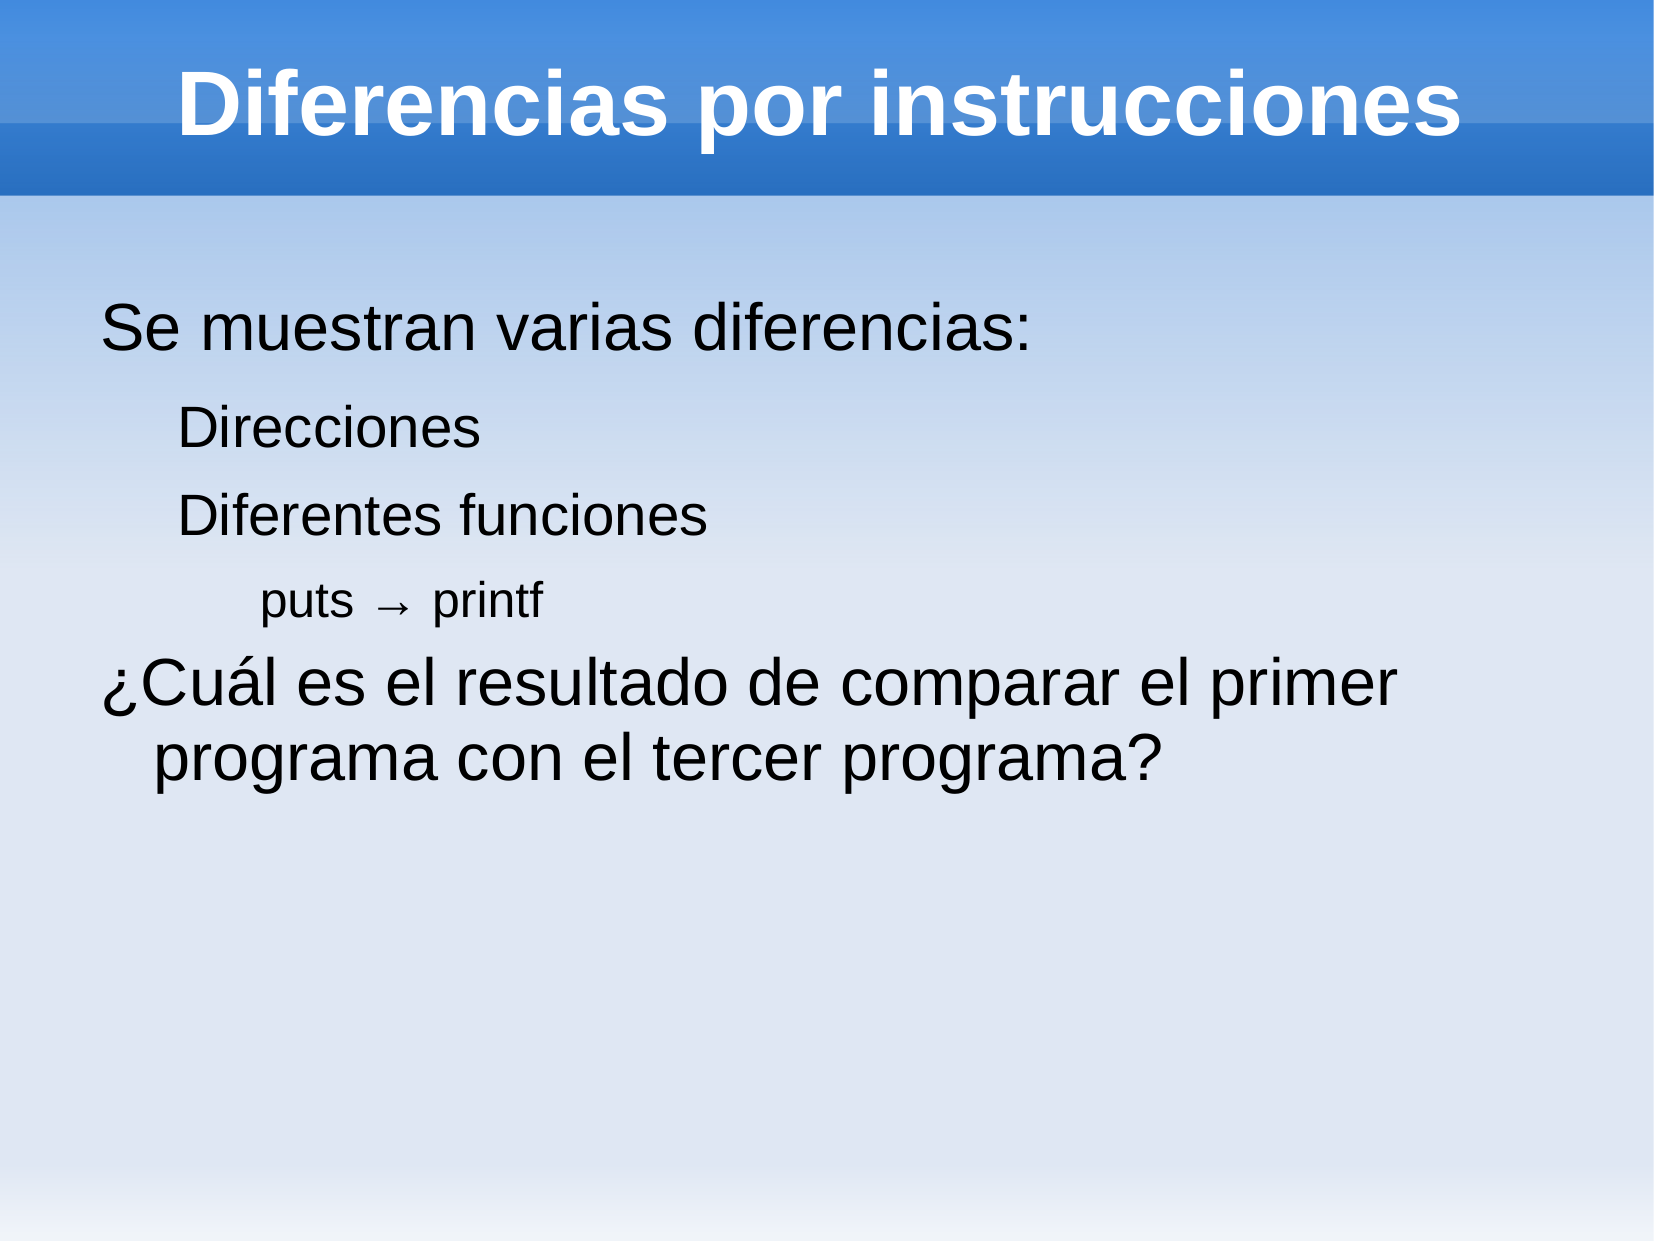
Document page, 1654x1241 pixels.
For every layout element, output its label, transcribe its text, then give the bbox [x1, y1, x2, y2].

list Se muestran varias diferencias: Direcciones Diferentes funciones puts → printf ¿Cuál es el resultado de comparar el primer programa con el tercer programa? [82, 290, 1571, 1094]
title Diferencias por instrucciones [76, 0, 1565, 208]
picture [0, 0, 1654, 1241]
